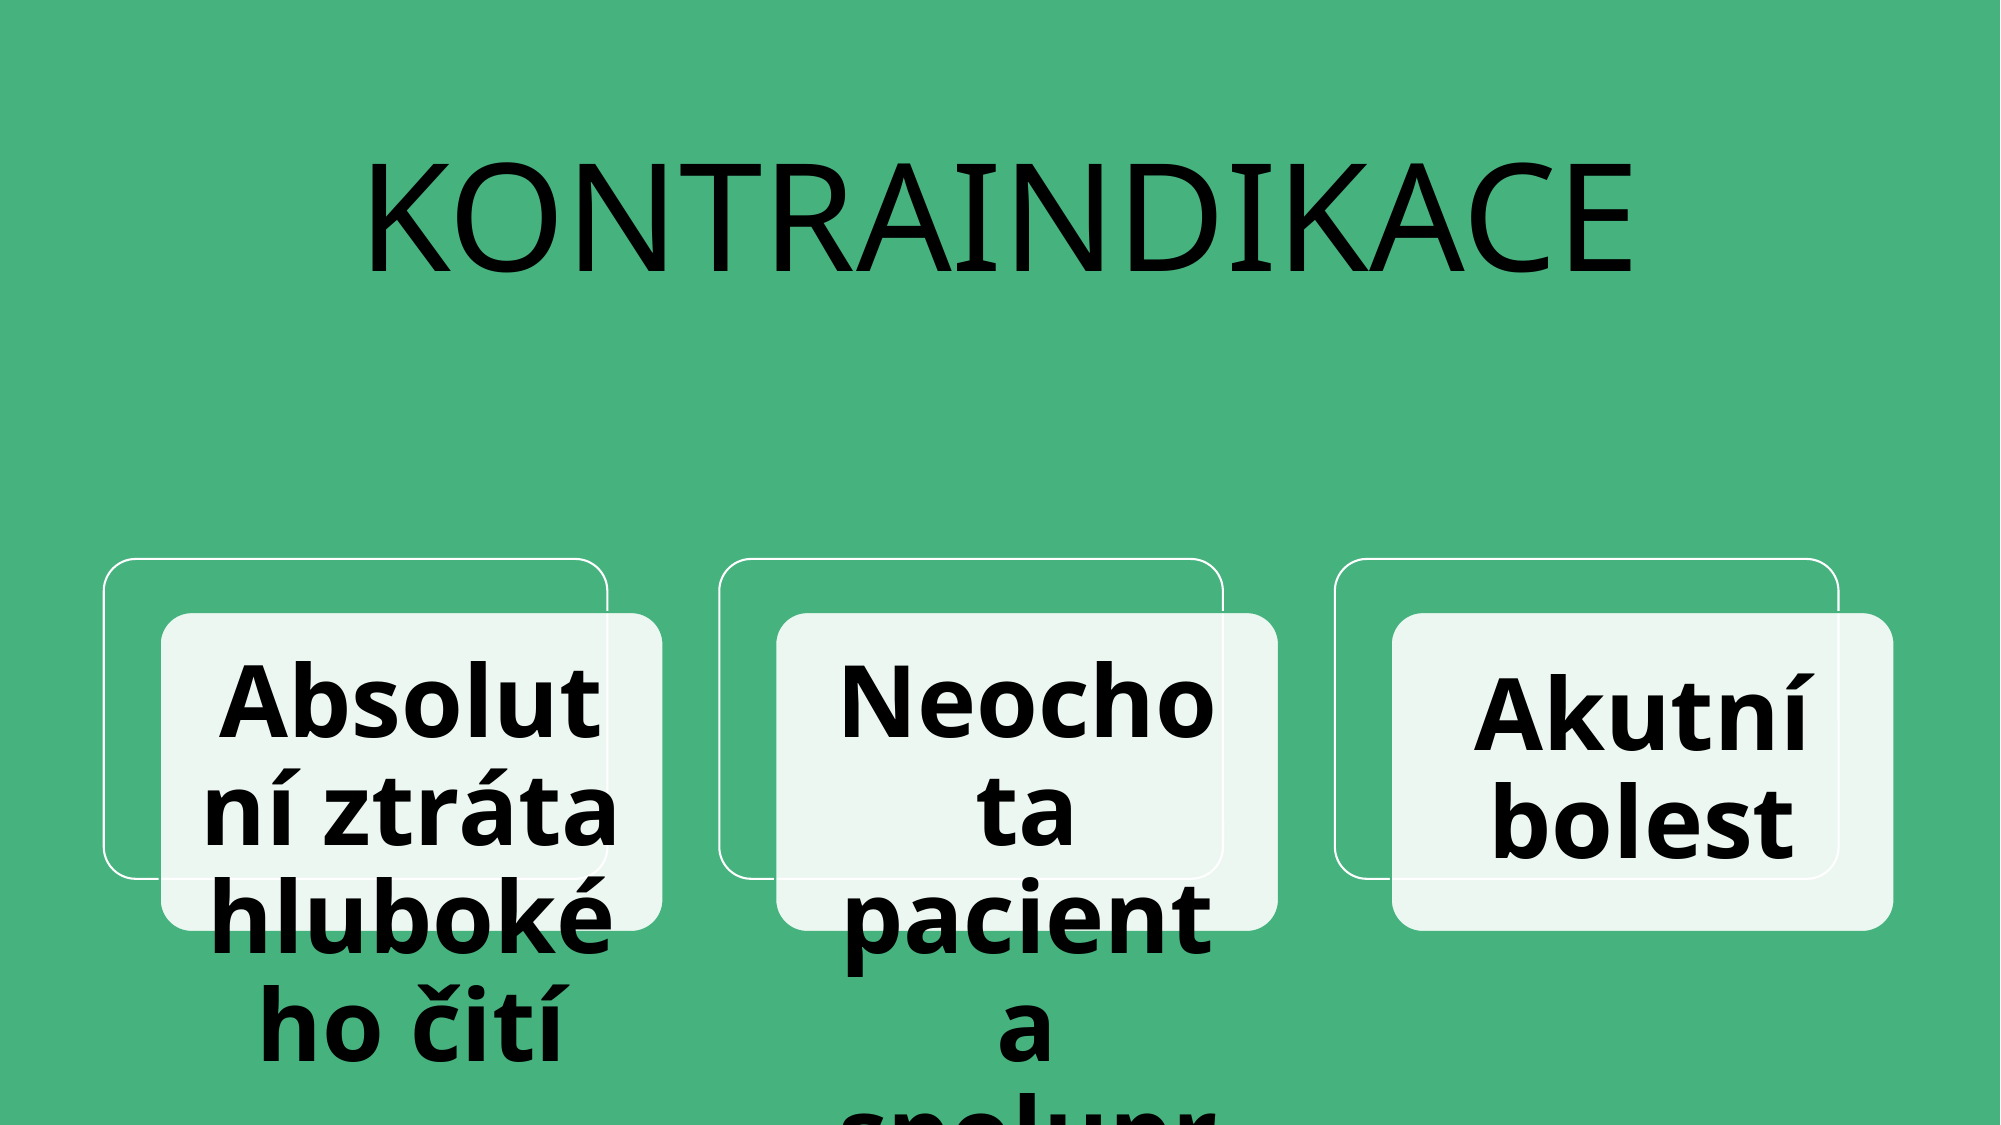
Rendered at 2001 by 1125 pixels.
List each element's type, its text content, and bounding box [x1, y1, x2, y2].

text_box Absolutní ztráta hlubokého čití [159, 612, 664, 932]
text_box Akutní bolest [1390, 612, 1895, 932]
text_box [0, 0, 2000, 1125]
title KONTRAINDIKACE [104, 103, 1896, 320]
text_box Neochota pacienta spolupracovat [775, 612, 1279, 932]
